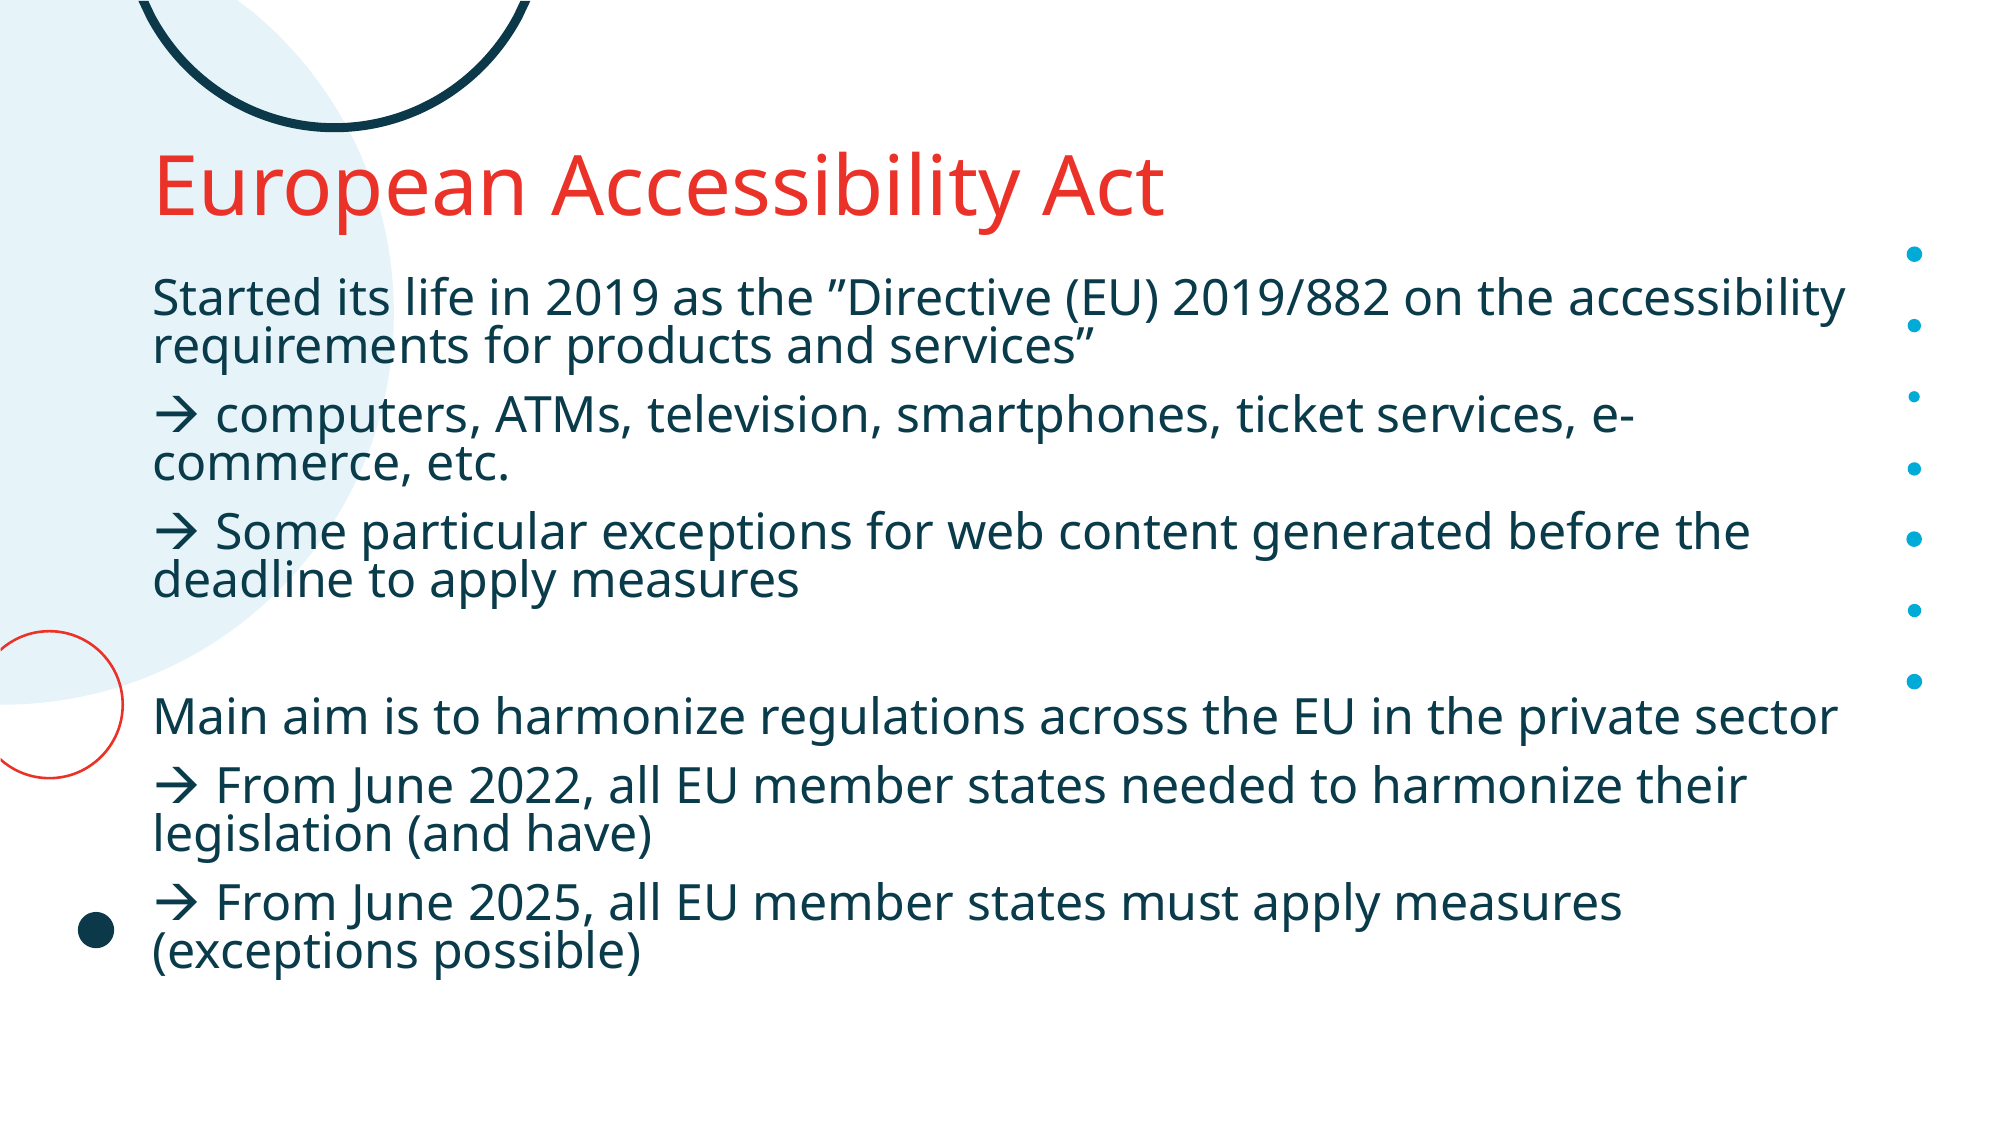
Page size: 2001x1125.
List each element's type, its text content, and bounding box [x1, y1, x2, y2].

title European Accessibility Act [137, 79, 1863, 270]
list Started its life in 2019 as the ”Directive (EU) 2019/882 on the accessibility requirements for products and services”  computers, ATMs, television, smartphones, ticket services, e-commerce, etc.  Some particular exceptions for web content generated before the deadline to apply measures Main aim is to harmonize regulations across the EU in the private sector  From June 2022, all EU member states needed to harmonize their legislation (and have)  From June 2025, all EU member states must apply measures (exceptions possible) [137, 270, 1863, 1034]
